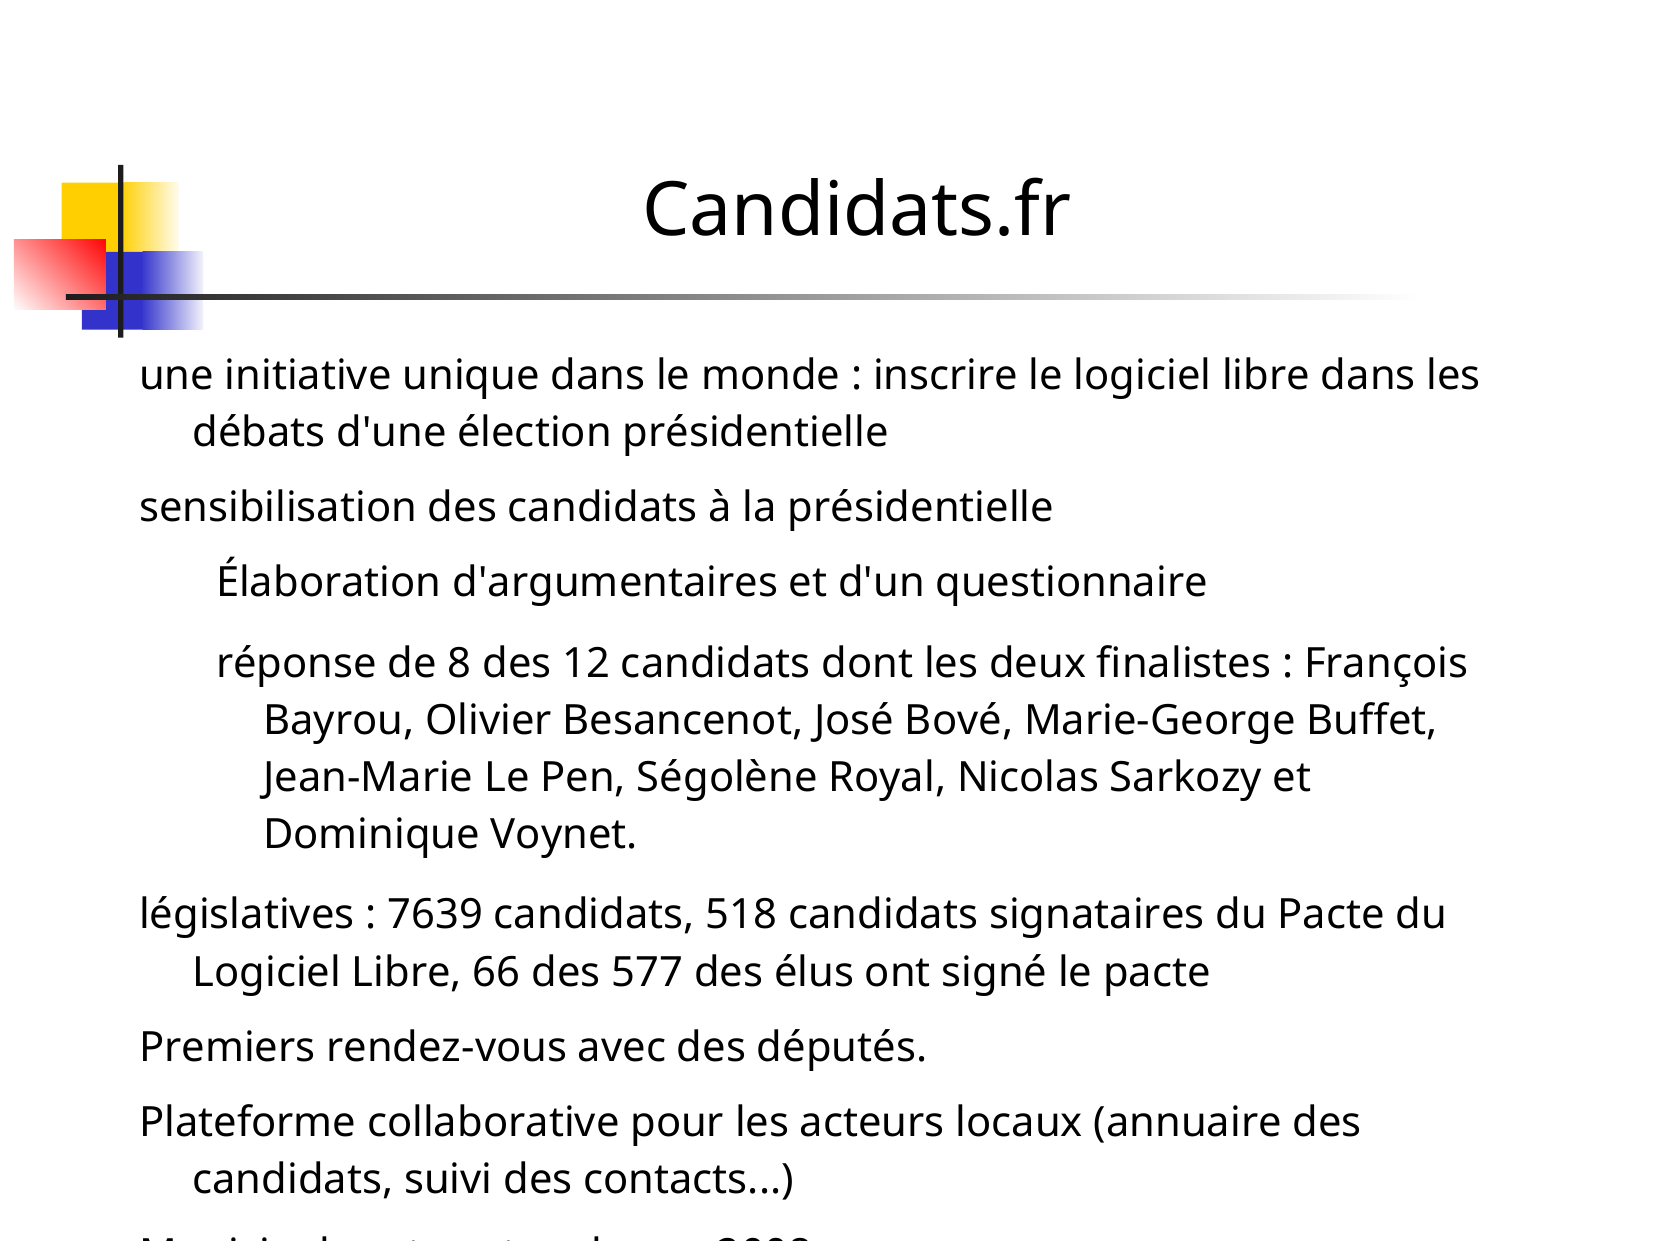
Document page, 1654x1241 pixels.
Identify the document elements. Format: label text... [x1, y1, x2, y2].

title Candidats.fr [121, 102, 1534, 311]
list une initiative unique dans le monde : inscrire le logiciel libre dans les débats d'une élection présidentielle sensibilisation des candidats à la présidentielle Élaboration d'argumentaires et d'un questionnaire réponse de 8 des 12 candidats dont les deux finalistes : François Bayrou, Olivier Besancenot, José Bové, Marie-George Buffet, Jean-Marie Le Pen, Ségolène Royal, Nicolas Sarkozy et Dominique Voynet. législatives : 7639 candidats, 518 candidats signataires du Pacte du Logiciel Libre, 66 des 577 des élus ont signé le pacte Premiers rendez-vous avec des députés. Plateforme collaborative pour les acteurs locaux (annuaire des candidats, suivi des contacts...) Municipales et cantonales en 2008 [121, 344, 1534, 1194]
